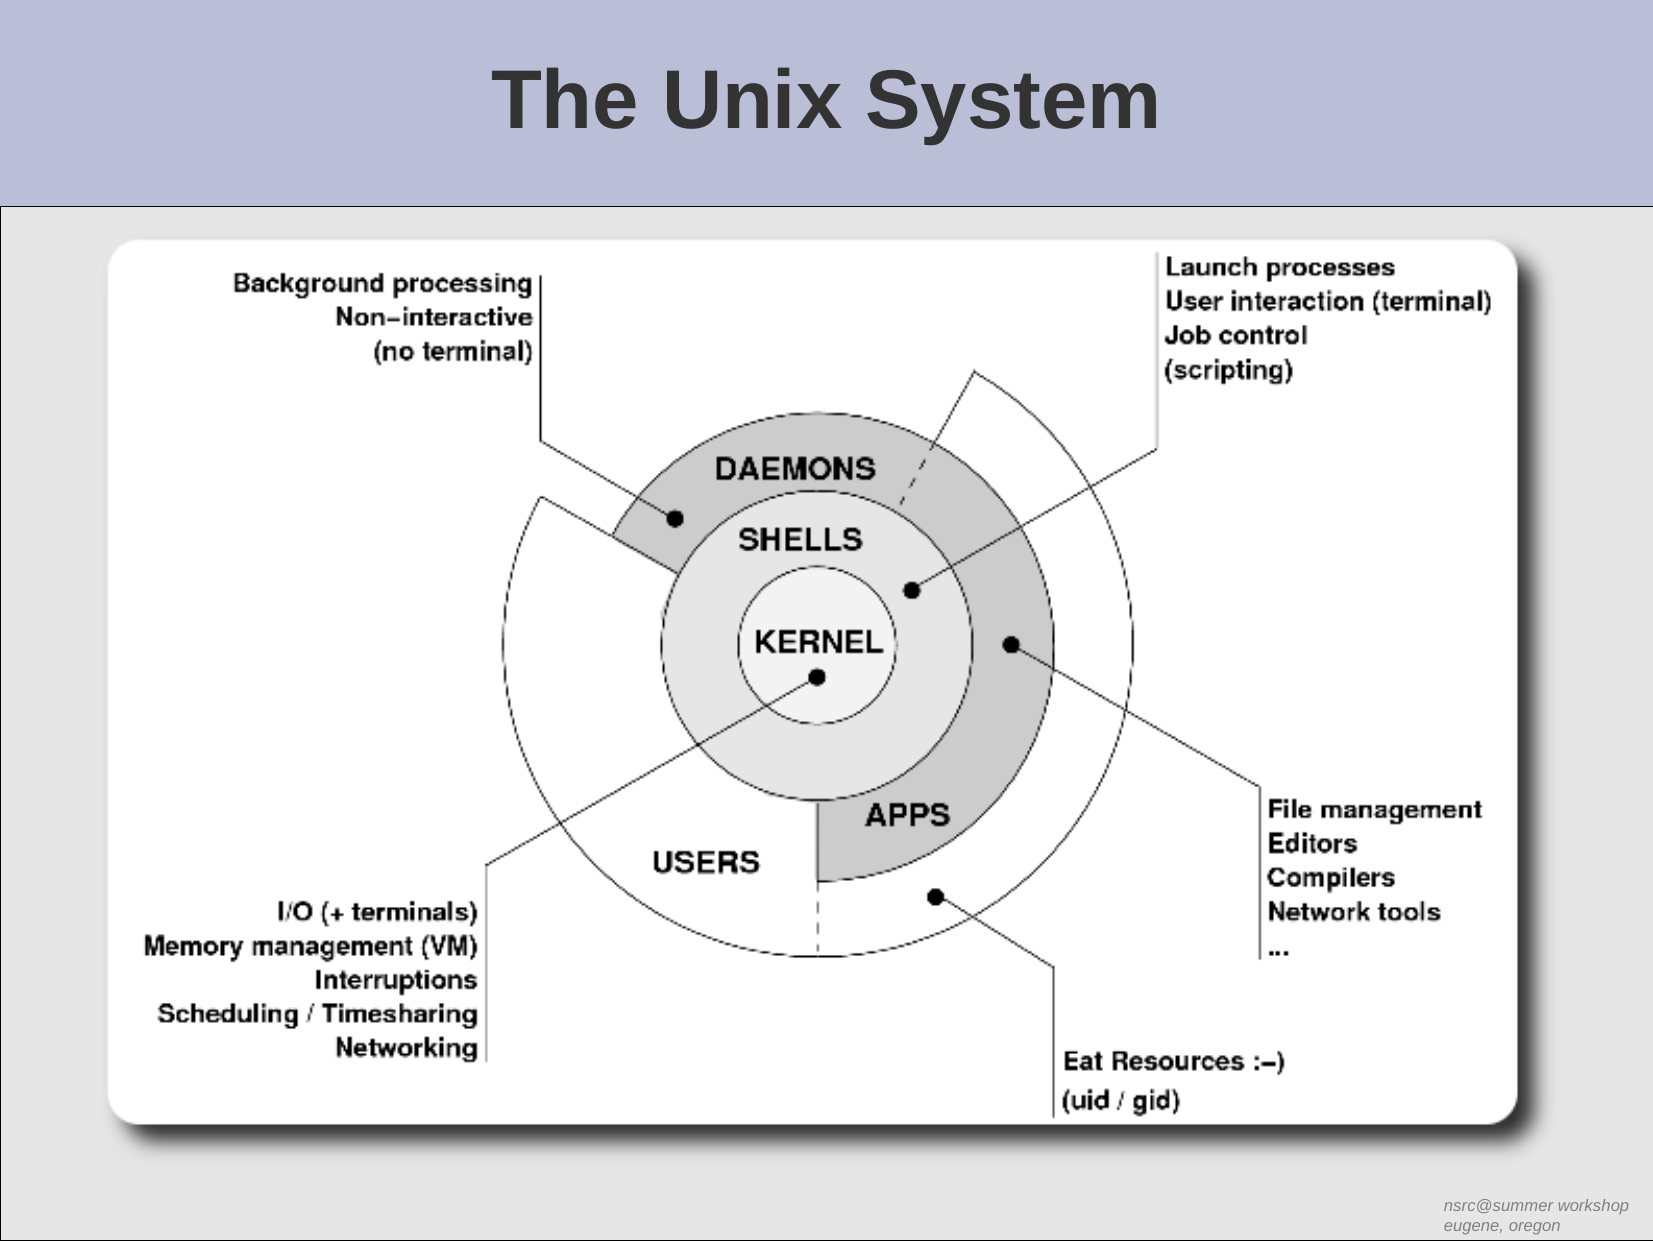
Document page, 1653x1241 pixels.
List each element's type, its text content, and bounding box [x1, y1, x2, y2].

picture [100, 232, 1566, 1173]
title The Unix System [0, 0, 1653, 208]
